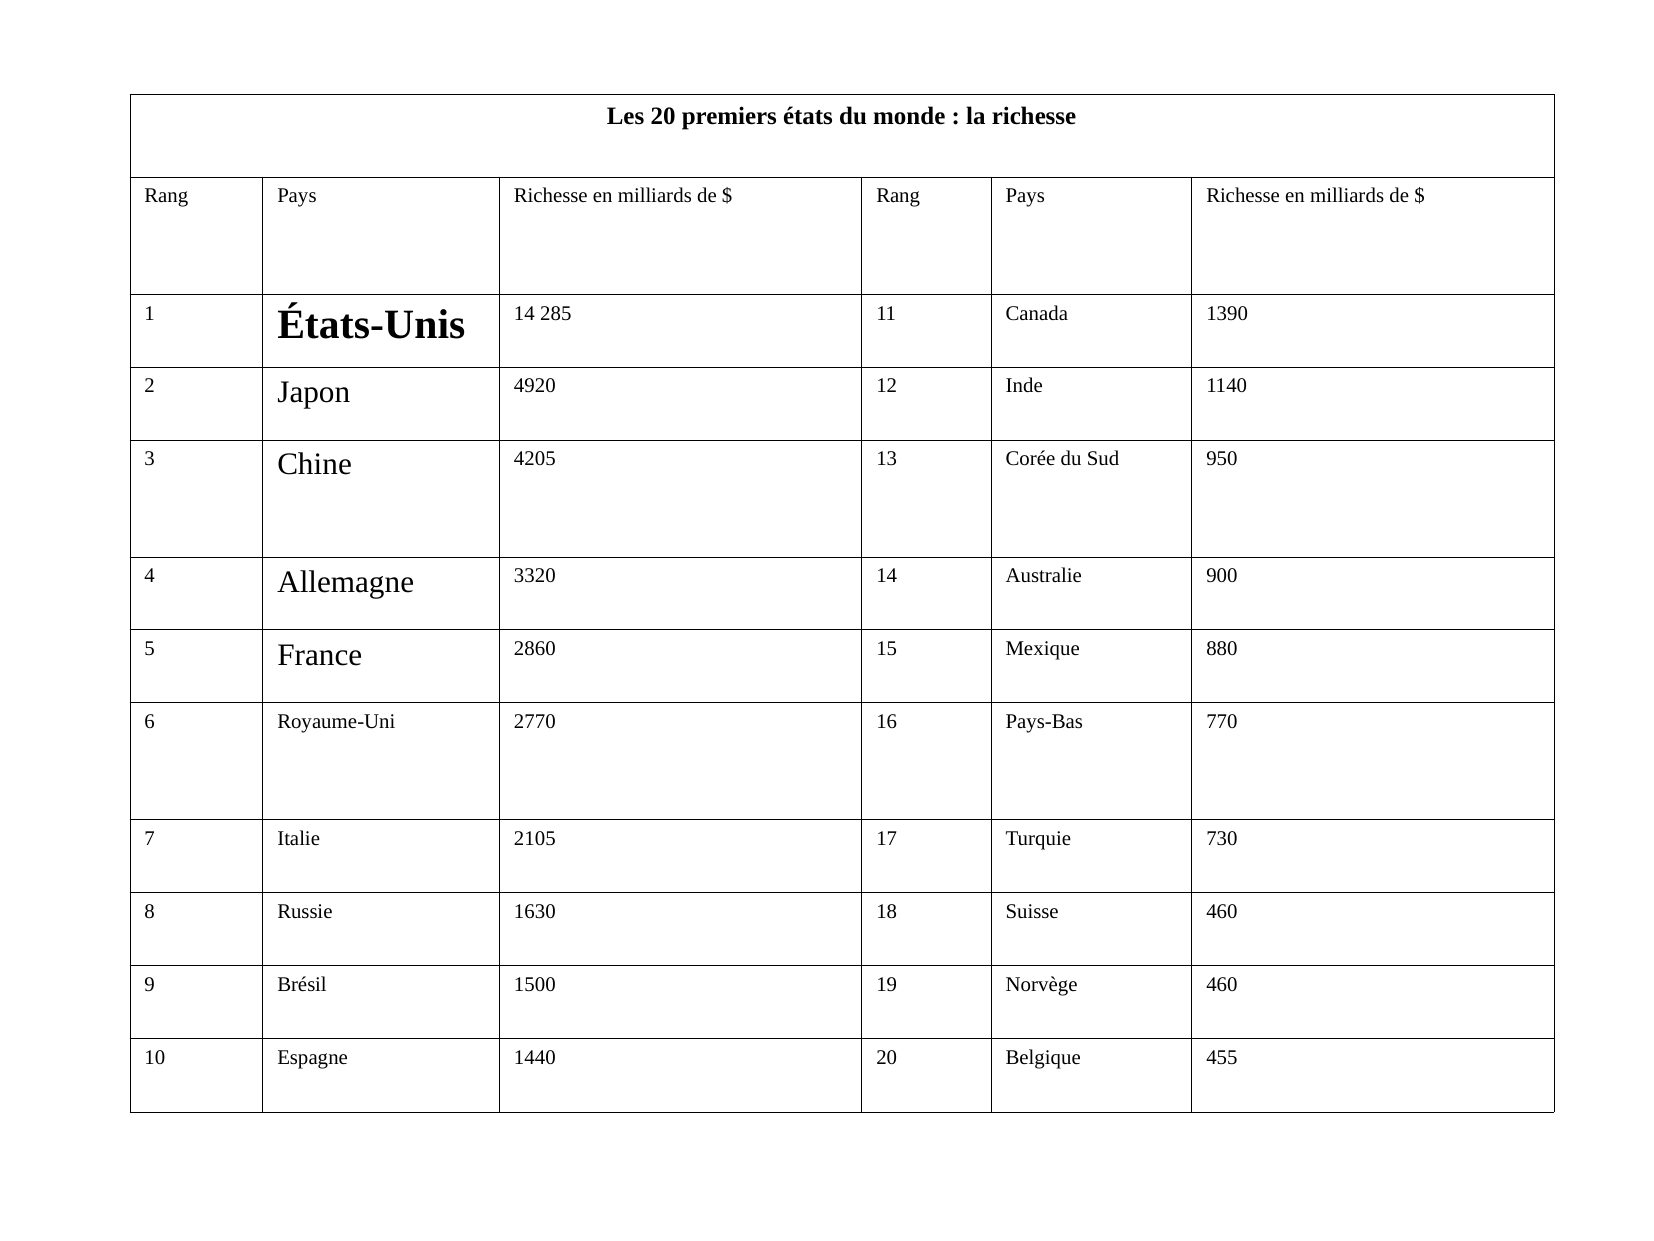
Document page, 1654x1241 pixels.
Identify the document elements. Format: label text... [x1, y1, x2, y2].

table_cell 8 [131, 893, 262, 965]
table_cell 2860 [500, 630, 861, 702]
table_cell 1 [131, 295, 262, 367]
table_cell Russie [263, 893, 499, 965]
table_cell 20 [862, 1039, 991, 1112]
table_cell 6 [131, 703, 262, 819]
table_cell 4 [131, 558, 262, 629]
table_cell 12 [862, 368, 991, 440]
table_cell 15 [862, 630, 991, 702]
table_cell Royaume-Uni [263, 703, 499, 819]
table_cell Inde [992, 368, 1191, 440]
table_cell 2 [131, 368, 262, 440]
table_cell France [263, 630, 499, 702]
table_cell 1500 [500, 966, 861, 1038]
table_cell 1140 [1192, 368, 1554, 440]
table_cell 455 [1192, 1039, 1554, 1112]
table_cell 1630 [500, 893, 861, 965]
table_cell Richesse en milliards de $ [500, 178, 861, 294]
table_cell Italie [263, 820, 499, 892]
table_cell Mexique [992, 630, 1191, 702]
table_cell 900 [1192, 558, 1554, 629]
table_cell États-Unis [263, 295, 499, 367]
table_cell Brésil [263, 966, 499, 1038]
table_cell Suisse [992, 893, 1191, 965]
table_cell Japon [263, 368, 499, 440]
table_cell Pays [992, 178, 1191, 294]
table_header Les 20 premiers états du monde : la richesse [131, 95, 1554, 177]
table_cell 17 [862, 820, 991, 892]
table_cell Belgique [992, 1039, 1191, 1112]
table_cell Pays [263, 178, 499, 294]
table_cell Canada [992, 295, 1191, 367]
table_cell 14 [862, 558, 991, 629]
table_cell Chine [263, 441, 499, 557]
table_cell 4205 [500, 441, 861, 557]
table_cell 9 [131, 966, 262, 1038]
table_cell Corée du Sud [992, 441, 1191, 557]
table_cell Norvège [992, 966, 1191, 1038]
table_cell Espagne [263, 1039, 499, 1112]
table_cell 7 [131, 820, 262, 892]
table_cell 14 285 [500, 295, 861, 367]
table_cell 2105 [500, 820, 861, 892]
table_cell 460 [1192, 966, 1554, 1038]
table_cell Pays-Bas [992, 703, 1191, 819]
table_cell 770 [1192, 703, 1554, 819]
table_cell 3320 [500, 558, 861, 629]
table_cell 880 [1192, 630, 1554, 702]
table_cell 730 [1192, 820, 1554, 892]
table_cell 1390 [1192, 295, 1554, 367]
table_cell Rang [862, 178, 991, 294]
table_cell 950 [1192, 441, 1554, 557]
table_cell 460 [1192, 893, 1554, 965]
table_cell 10 [131, 1039, 262, 1112]
table_cell Turquie [992, 820, 1191, 892]
table_cell 11 [862, 295, 991, 367]
table_cell Rang [131, 178, 262, 294]
table_cell 2770 [500, 703, 861, 819]
table_cell 5 [131, 630, 262, 702]
table_cell 3 [131, 441, 262, 557]
table_cell 19 [862, 966, 991, 1038]
table_cell 16 [862, 703, 991, 819]
table_cell Allemagne [263, 558, 499, 629]
table_cell Richesse en milliards de $ [1192, 178, 1554, 294]
table_cell 4920 [500, 368, 861, 440]
table_cell Australie [992, 558, 1191, 629]
table_cell 1440 [500, 1039, 861, 1112]
table_cell 13 [862, 441, 991, 557]
table_cell 18 [862, 893, 991, 965]
